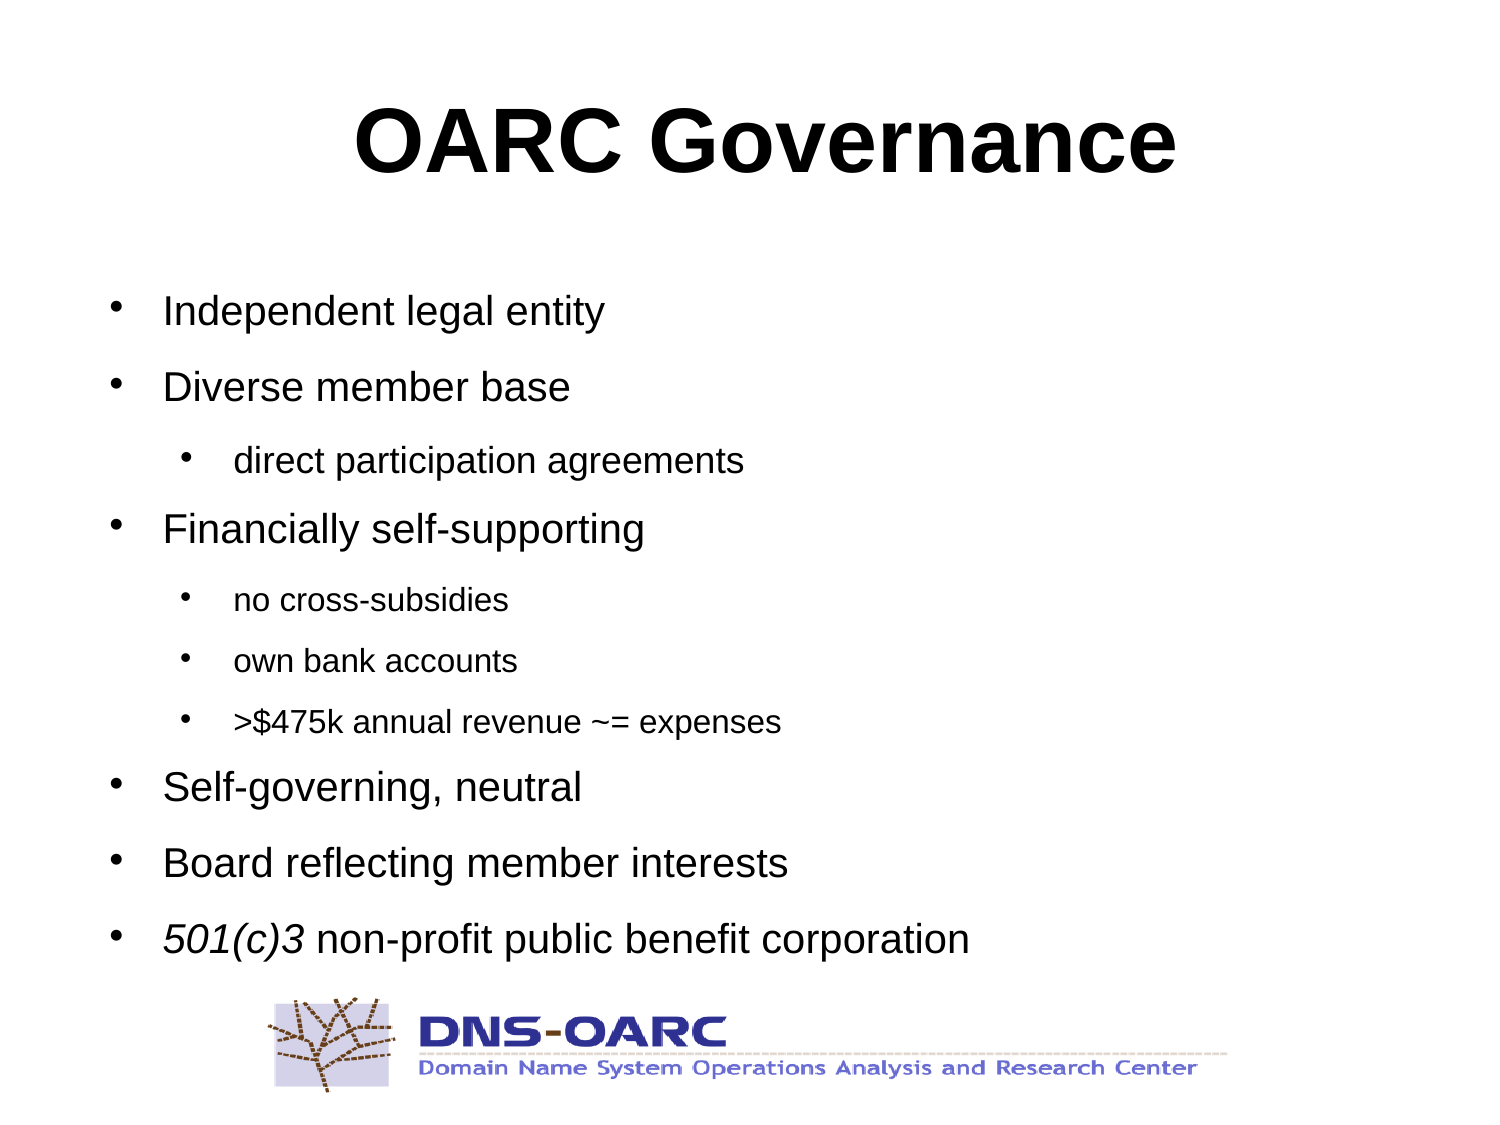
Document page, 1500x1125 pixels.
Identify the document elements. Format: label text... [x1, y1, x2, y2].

list Independent legal entity Diverse member base direct participation agreements Financially self-supporting no cross-subsidies own bank accounts >$475k annual revenue ~= expenses Self-governing, neutral Board reflecting member interests 501(c)3 non-profit public benefit corporation [91, 283, 1406, 1051]
title OARC Governance [75, 36, 1426, 242]
picture [214, 1051, 1259, 1099]
